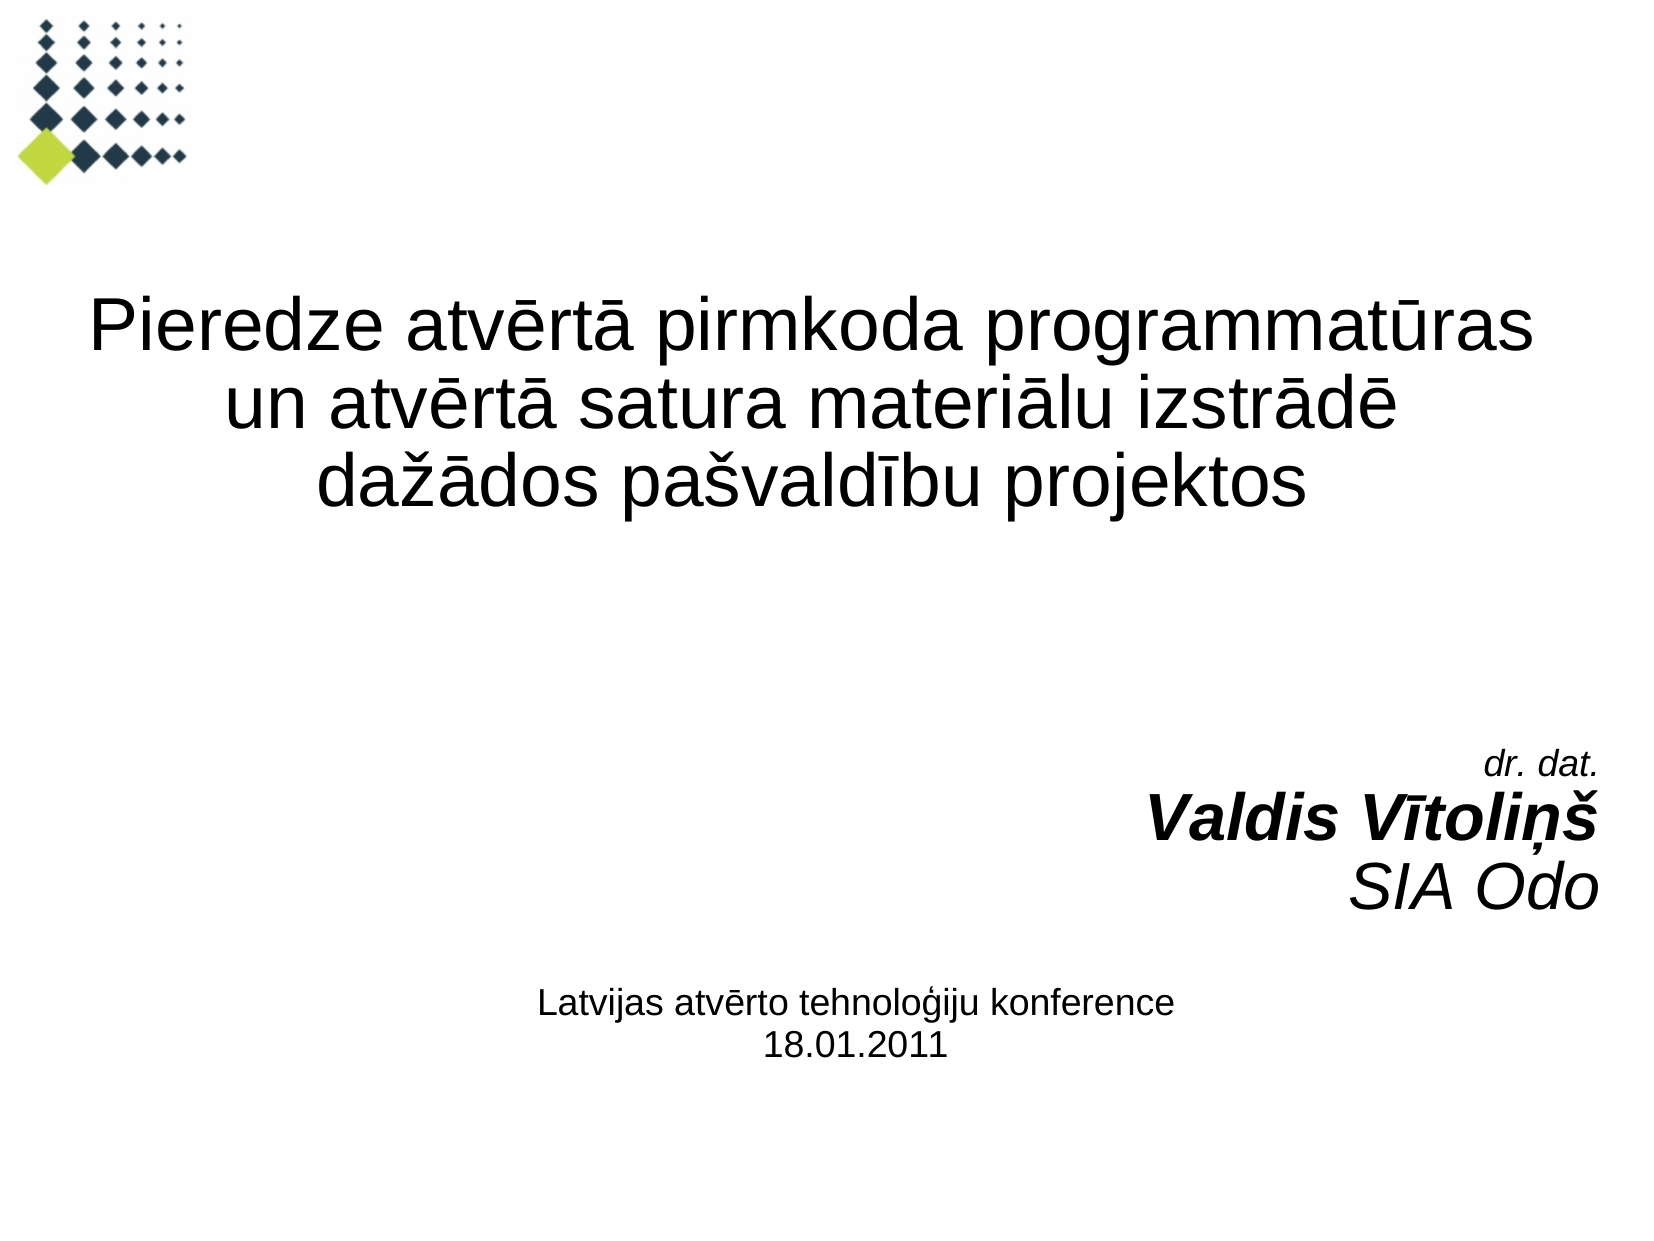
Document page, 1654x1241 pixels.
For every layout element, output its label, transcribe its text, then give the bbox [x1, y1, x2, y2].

title Pieredze atvērtā pirmkoda programmatūras un atvērtā satura materiālu izstrādē dažādos pašvaldību projektos [68, 278, 1557, 610]
subtitle dr. dat. Valdis Vītoliņš SIA Odo [112, 744, 1601, 926]
picture [12, 12, 196, 189]
text_box Latvijas atvērto tehnoloģiju konference 18.01.2011 [177, 974, 1536, 1073]
